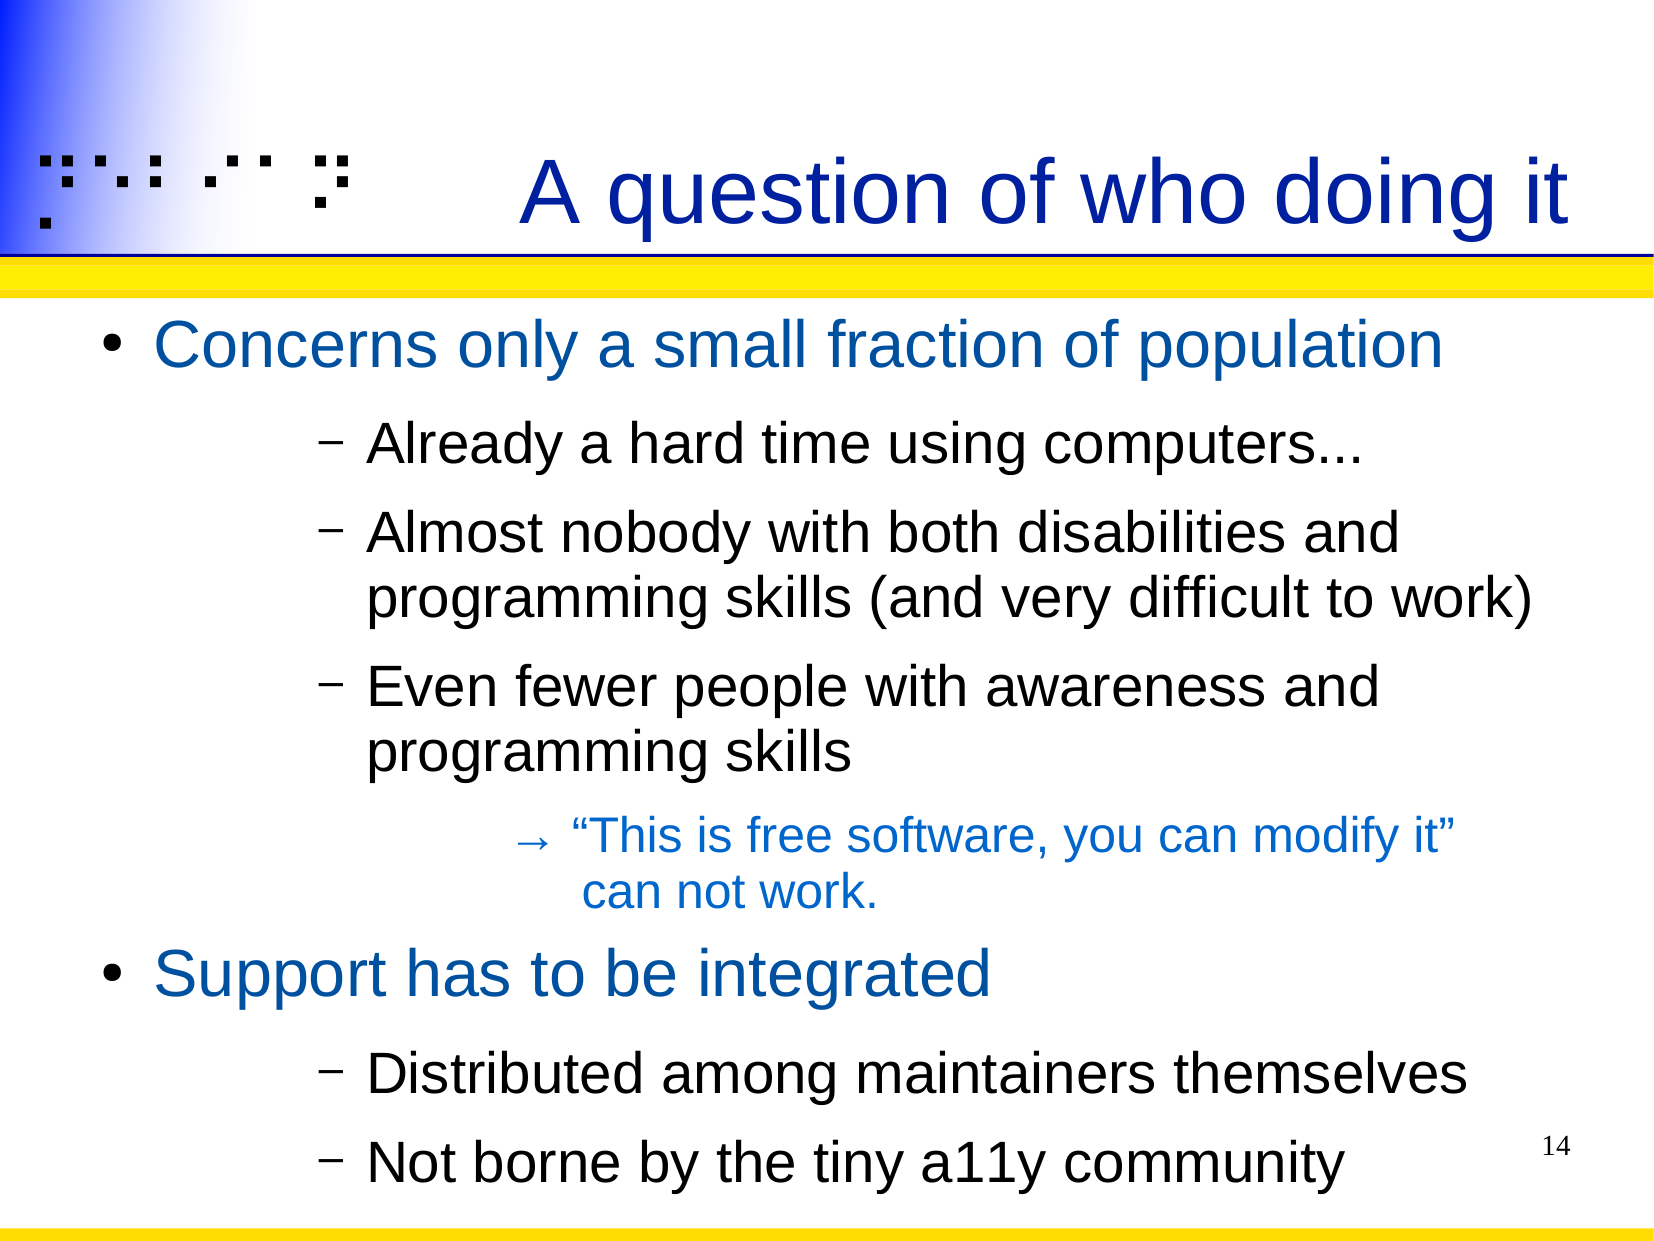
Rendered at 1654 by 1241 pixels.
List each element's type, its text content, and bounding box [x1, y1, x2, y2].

list Concerns only a small fraction of population Already a hard time using computers... Almost nobody with both disabilities and programming skills (and very difficult to work) Even fewer people with awareness and programming skills → “This is free software, you can modify it” can not work. Support has to be integrated Distributed among maintainers themselves Not borne by the tiny a11y community [82, 307, 1571, 1195]
title A question of who doing it [372, 126, 1571, 257]
